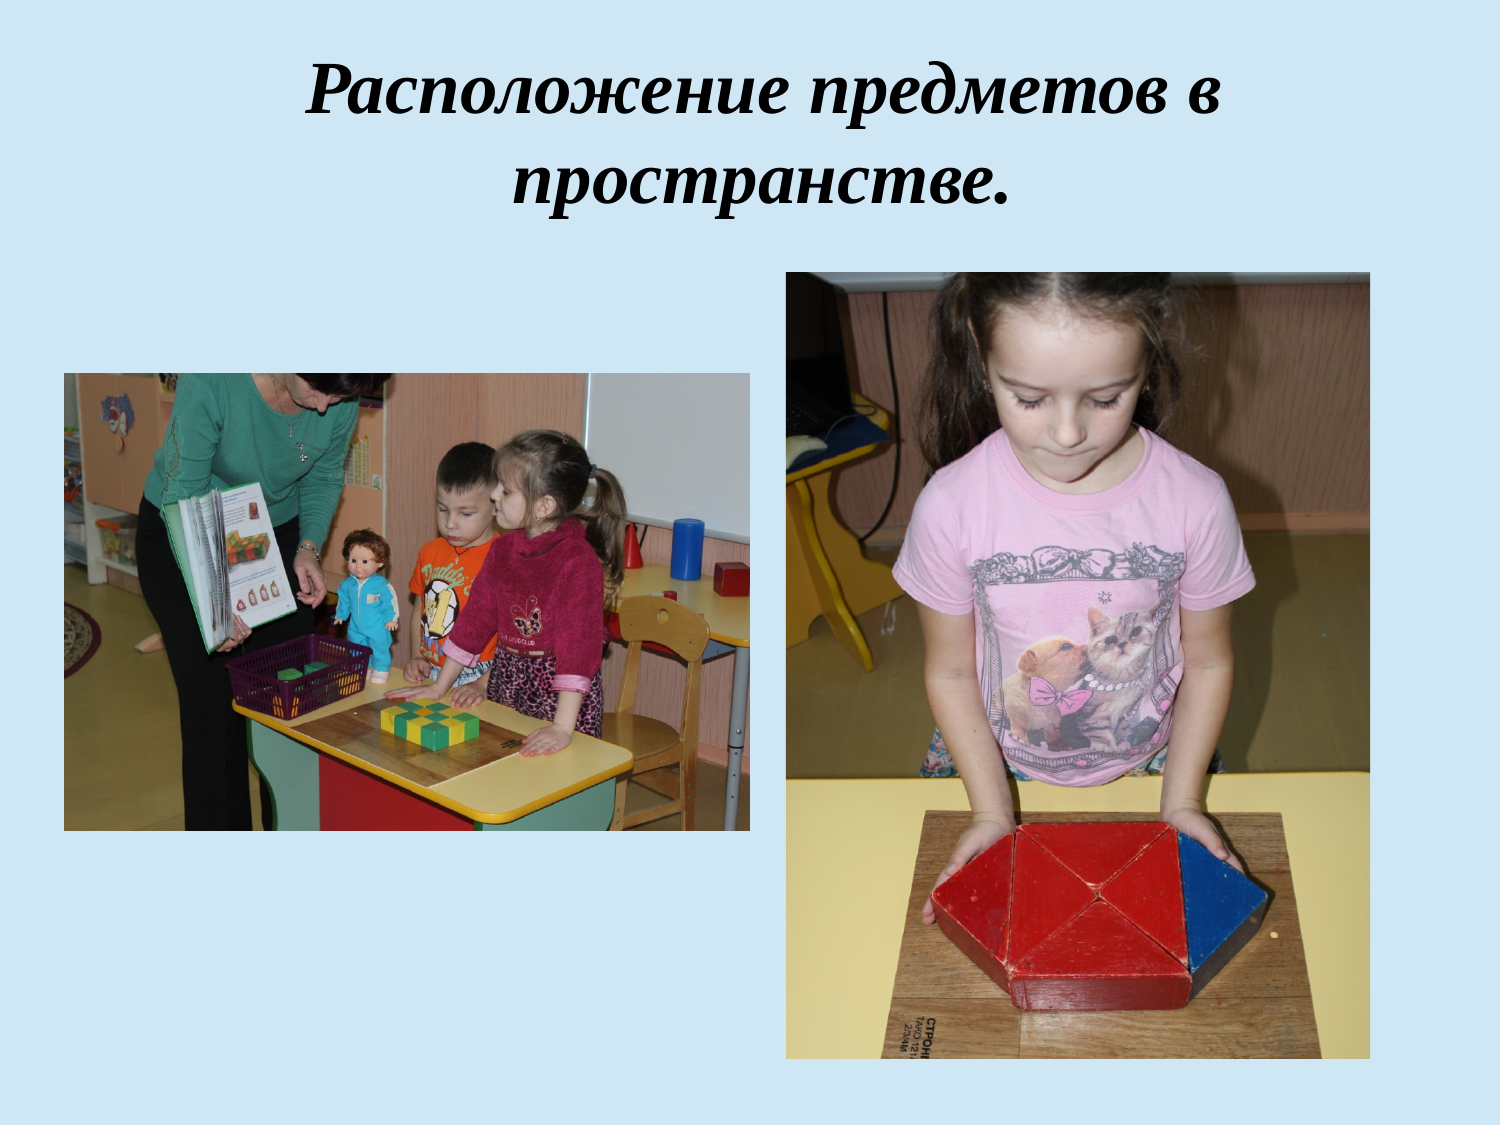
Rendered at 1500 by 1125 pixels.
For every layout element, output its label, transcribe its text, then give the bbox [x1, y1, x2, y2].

picture [785, 271, 1371, 1059]
title Расположение предметов в пространстве. [88, 30, 1439, 180]
picture [64, 373, 750, 831]
